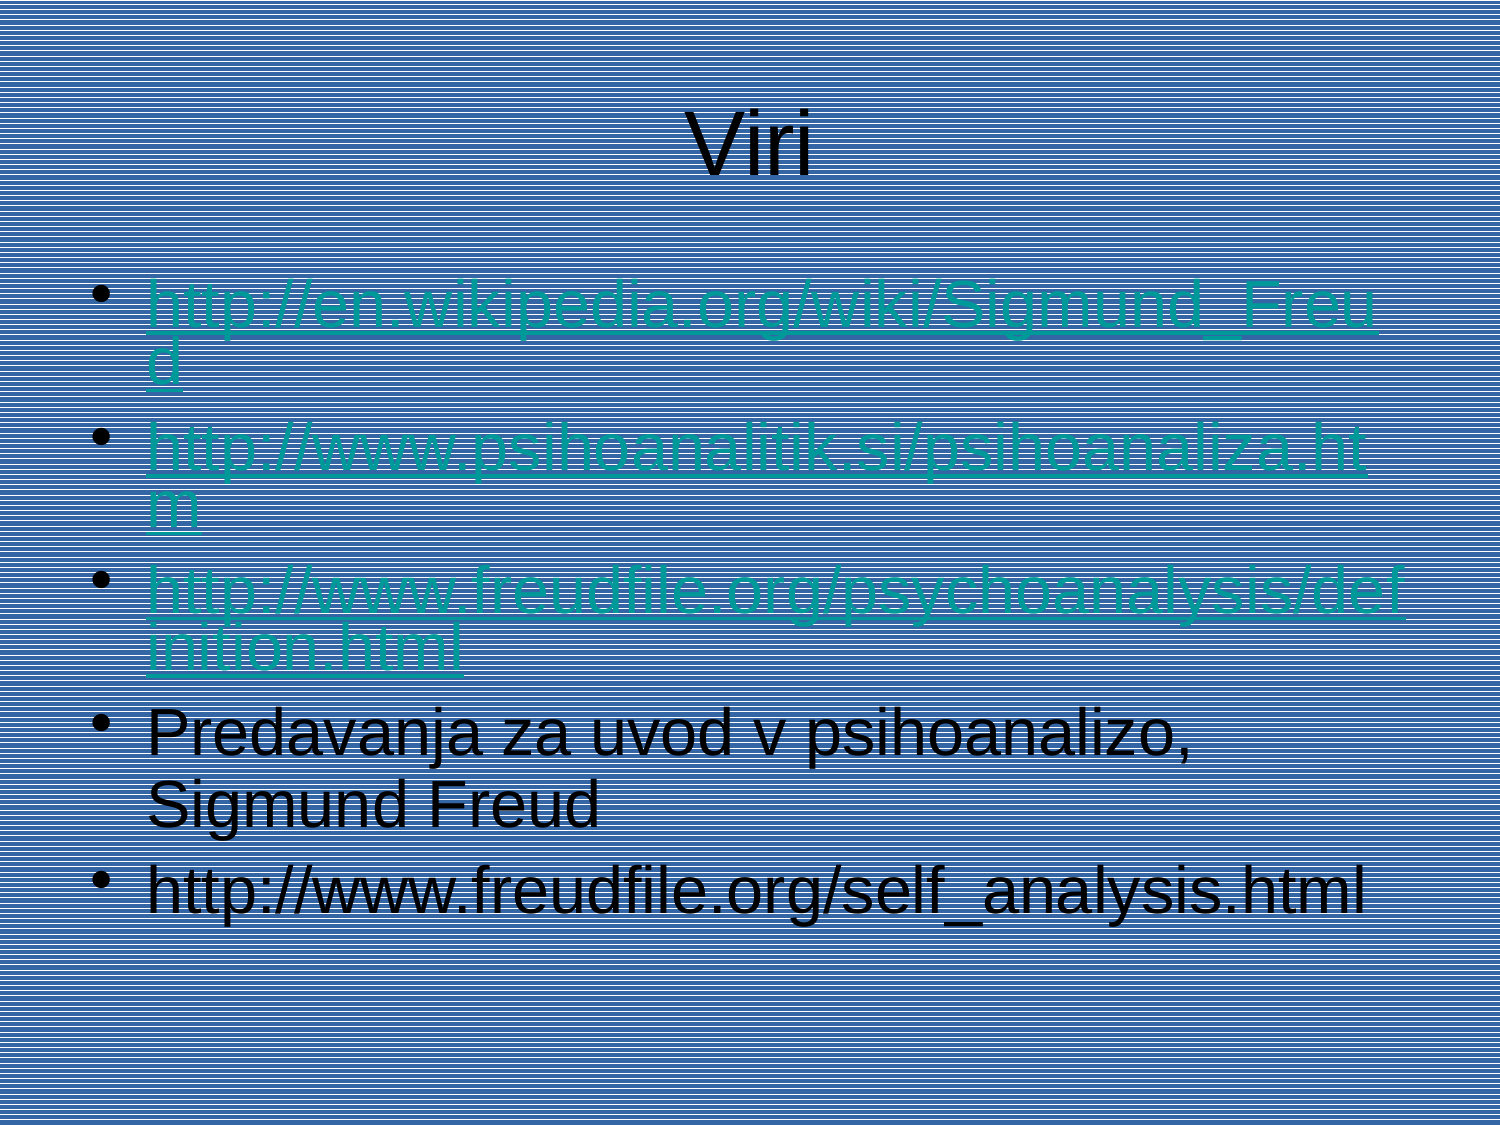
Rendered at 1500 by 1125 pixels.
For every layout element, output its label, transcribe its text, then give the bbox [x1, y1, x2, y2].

title Viri [75, 45, 1425, 233]
list http://en.wikipedia.org/wiki/Sigmund_Freud http://www.psihoanalitik.si/psihoanaliza.htm http://www.freudfile.org/psychoanalysis/definition.html Predavanja za uvod v psihoanalizo, Sigmund Freud http://www.freudfile.org/self_analysis.html [75, 262, 1425, 1005]
